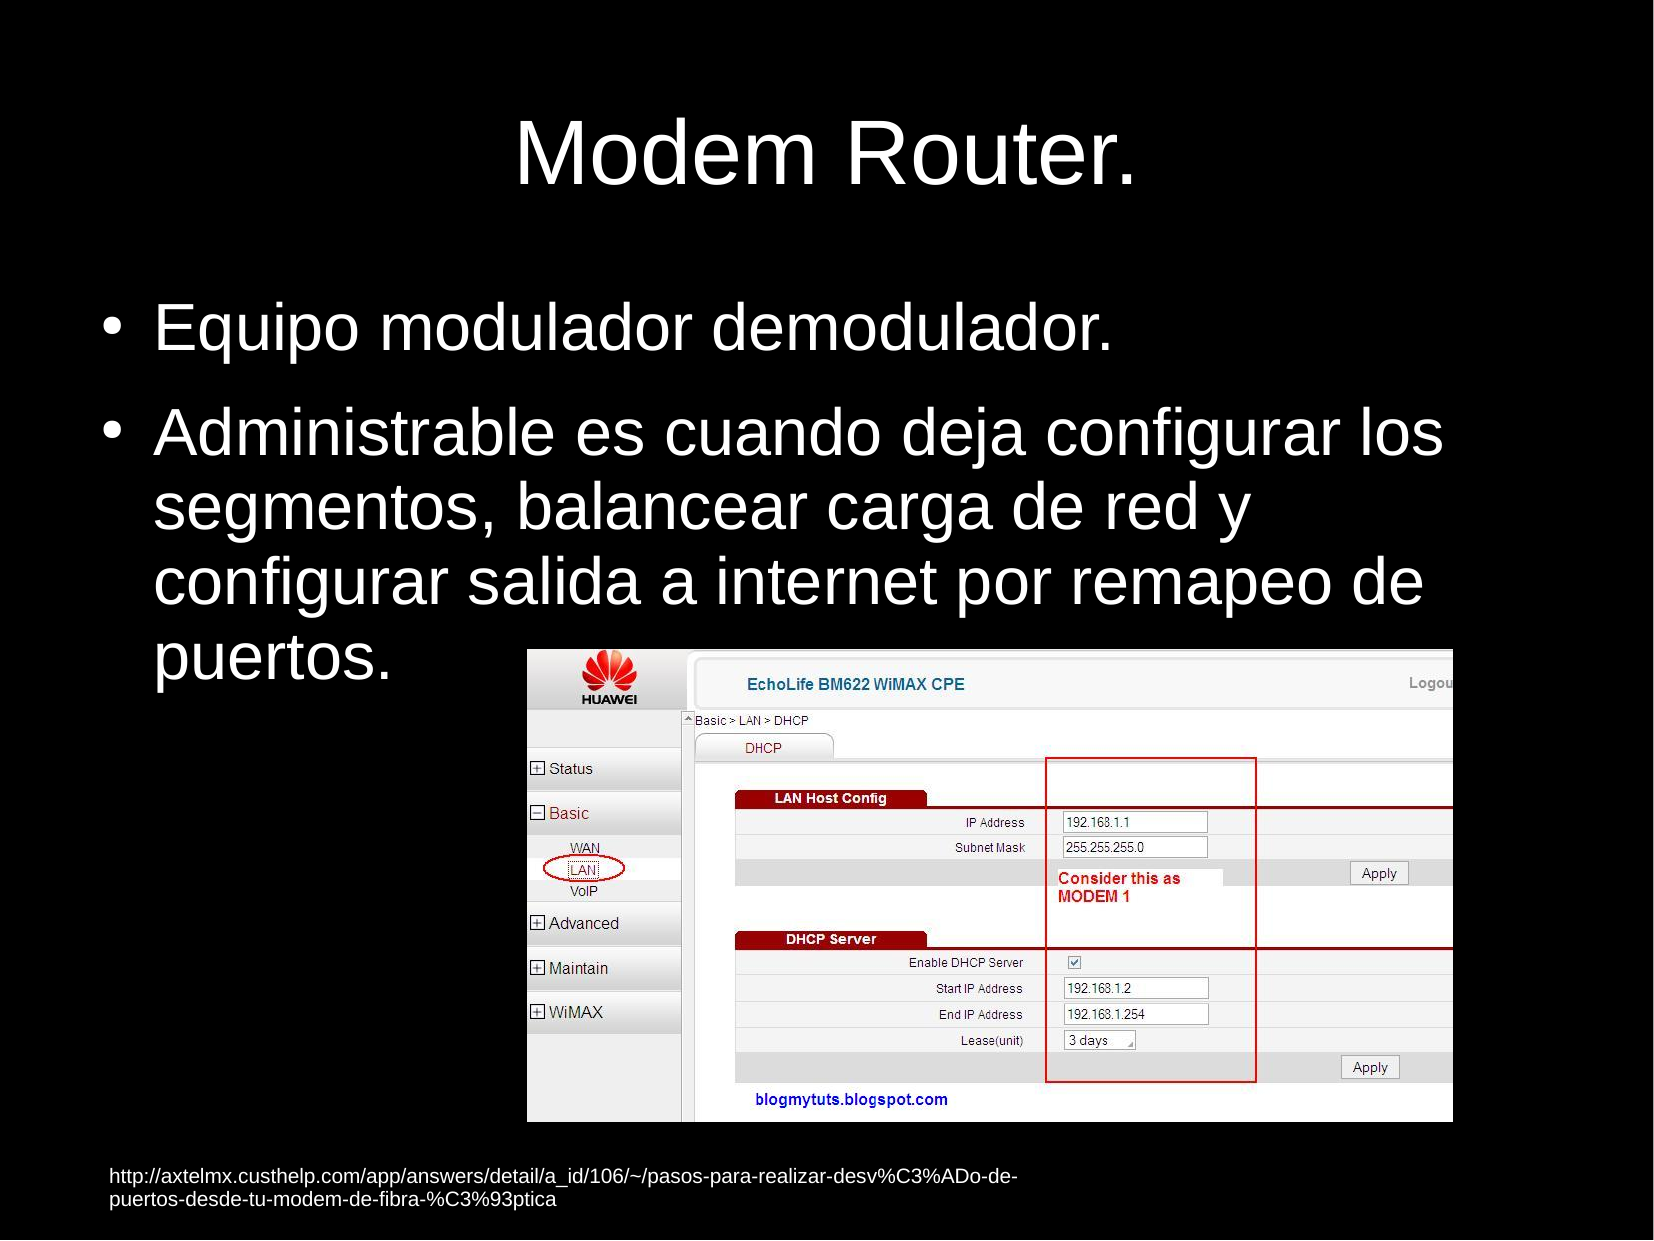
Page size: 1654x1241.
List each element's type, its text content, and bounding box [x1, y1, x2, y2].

picture [527, 649, 1453, 1123]
list Equipo modulador demodulador. Administrable es cuando deja configurar los segmentos, balancear carga de red y configurar salida a internet por remapeo de puertos. [82, 290, 1538, 1010]
title Modem Router. [82, 49, 1571, 257]
text_box http://axtelmx.custhelp.com/app/answers/detail/a_id/106/~/pasos-para-realizar-desv%C3%ADo-de-puertos-desde-tu-modem-de-fibra-%C3%93ptica [94, 1157, 1075, 1219]
